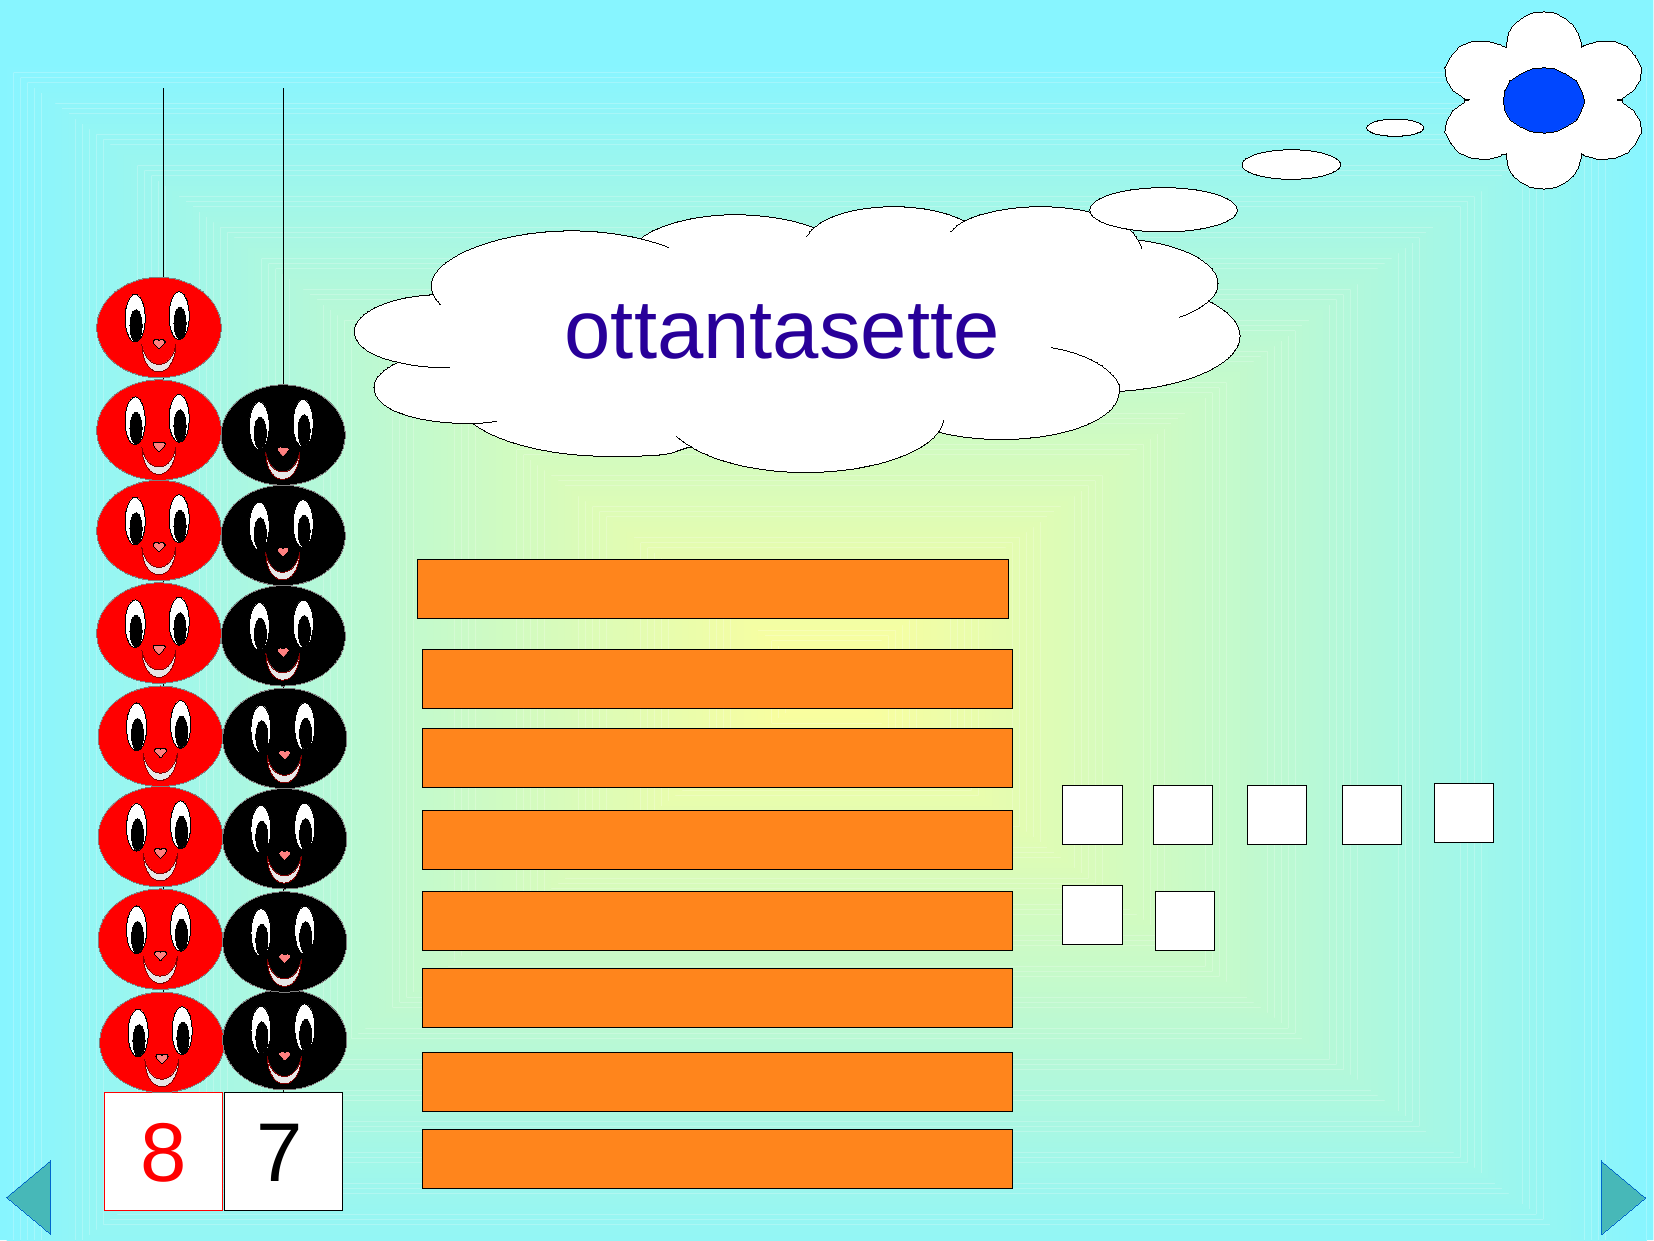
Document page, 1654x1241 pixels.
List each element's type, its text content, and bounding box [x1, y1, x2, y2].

text_box [422, 649, 1013, 709]
text_box [422, 891, 1013, 951]
text_box [1062, 885, 1123, 945]
text_box [224, 1207, 343, 1211]
text_box [417, 559, 1009, 619]
text_box ottantasette [472, 276, 1093, 384]
text_box [422, 728, 1013, 788]
text_box [1242, 149, 1341, 180]
text_box [96, 379, 346, 687]
text_box [98, 888, 347, 1098]
text_box [354, 187, 1241, 473]
text_box [1342, 785, 1402, 845]
text_box [1062, 785, 1123, 845]
text_box [98, 685, 347, 890]
text_box [6, 1160, 51, 1235]
text_box [422, 968, 1013, 1028]
text_box [422, 1052, 1013, 1112]
text_box [104, 1207, 223, 1211]
text_box [422, 1129, 1013, 1189]
text_box [1366, 119, 1424, 137]
text_box [1601, 1160, 1646, 1235]
text_box [1444, 11, 1642, 190]
text_box [224, 1092, 343, 1098]
text_box [1247, 785, 1307, 845]
text_box [1434, 783, 1494, 843]
text_box [422, 810, 1013, 870]
text_box [1153, 785, 1213, 845]
text_box 8 7 [88, 1098, 355, 1207]
text_box [96, 277, 222, 378]
text_box [1155, 891, 1215, 951]
